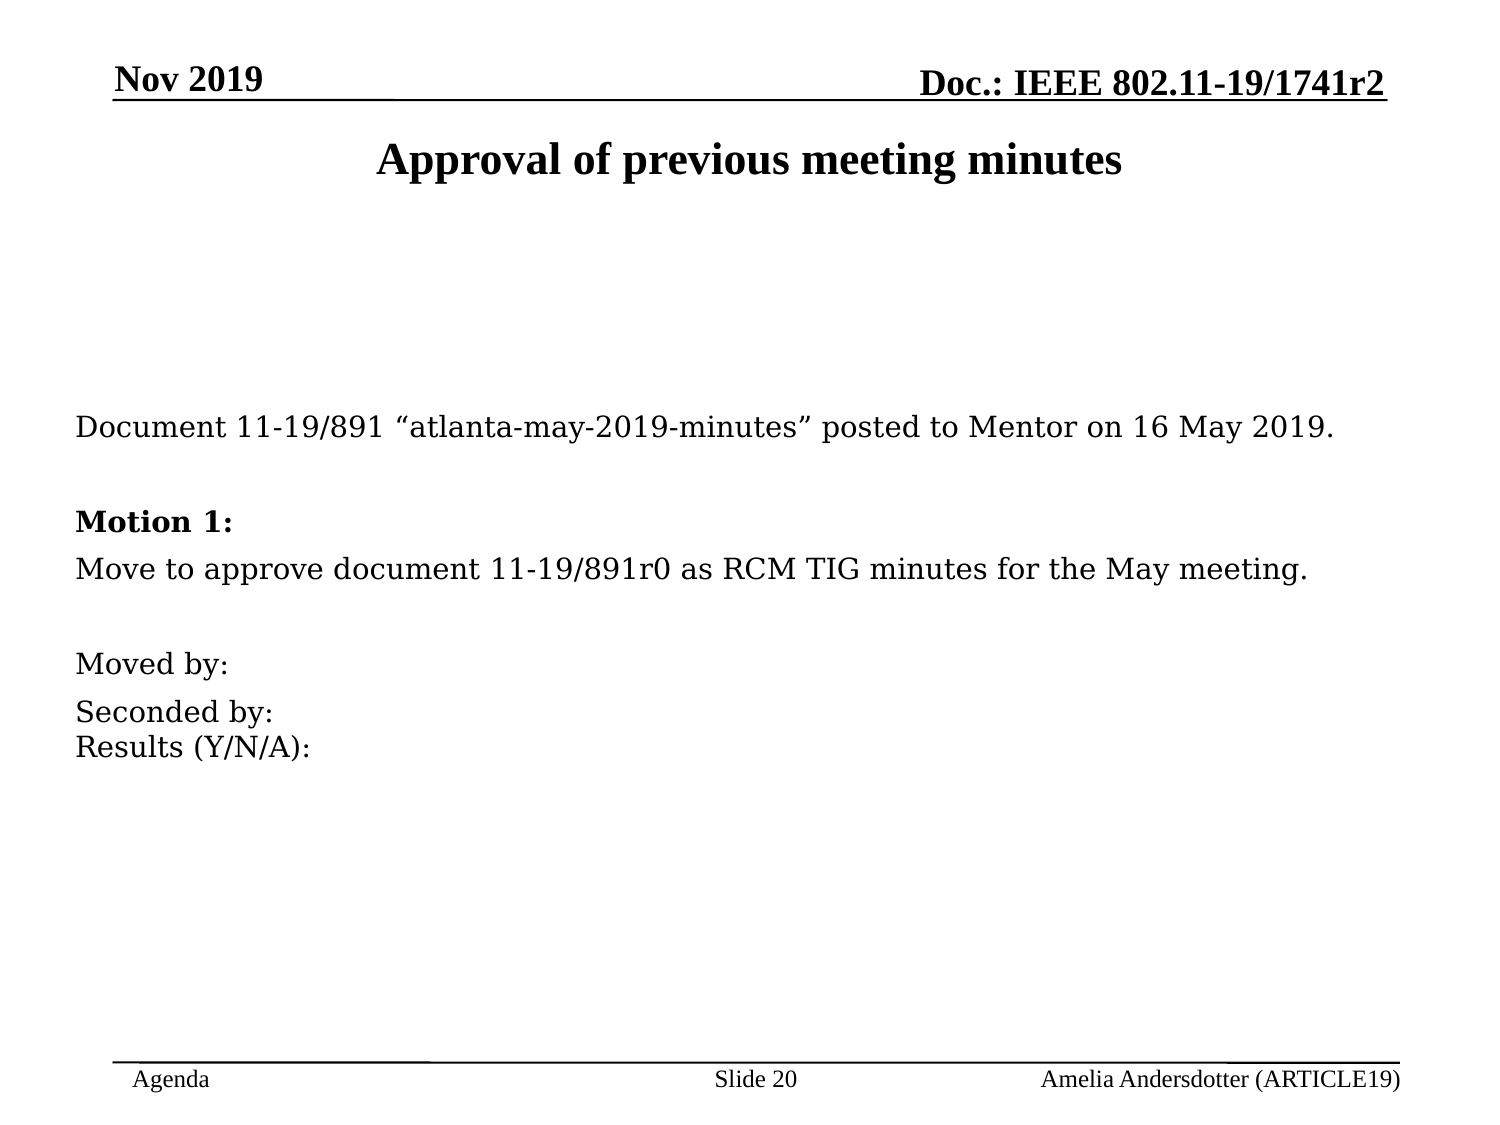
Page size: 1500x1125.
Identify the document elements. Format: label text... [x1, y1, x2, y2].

text_box Approval of previous meeting minutes [112, 112, 1387, 201]
text_box Document 11-19/891 “atlanta-may-2019-minutes” posted to Mentor on 16 May 2019. Motion 1: Move to approve document 11-19/891r0 as RCM TIG minutes for the May meeting. Moved by: Seconded by: Results (Y/N/A): [75, 408, 1425, 763]
text_box Amelia Andersdotter (ARTICLE19) [878, 1062, 1401, 1092]
text_box Slide <number> [712, 1062, 799, 1122]
text_box Nov 2019 [114, 54, 422, 99]
